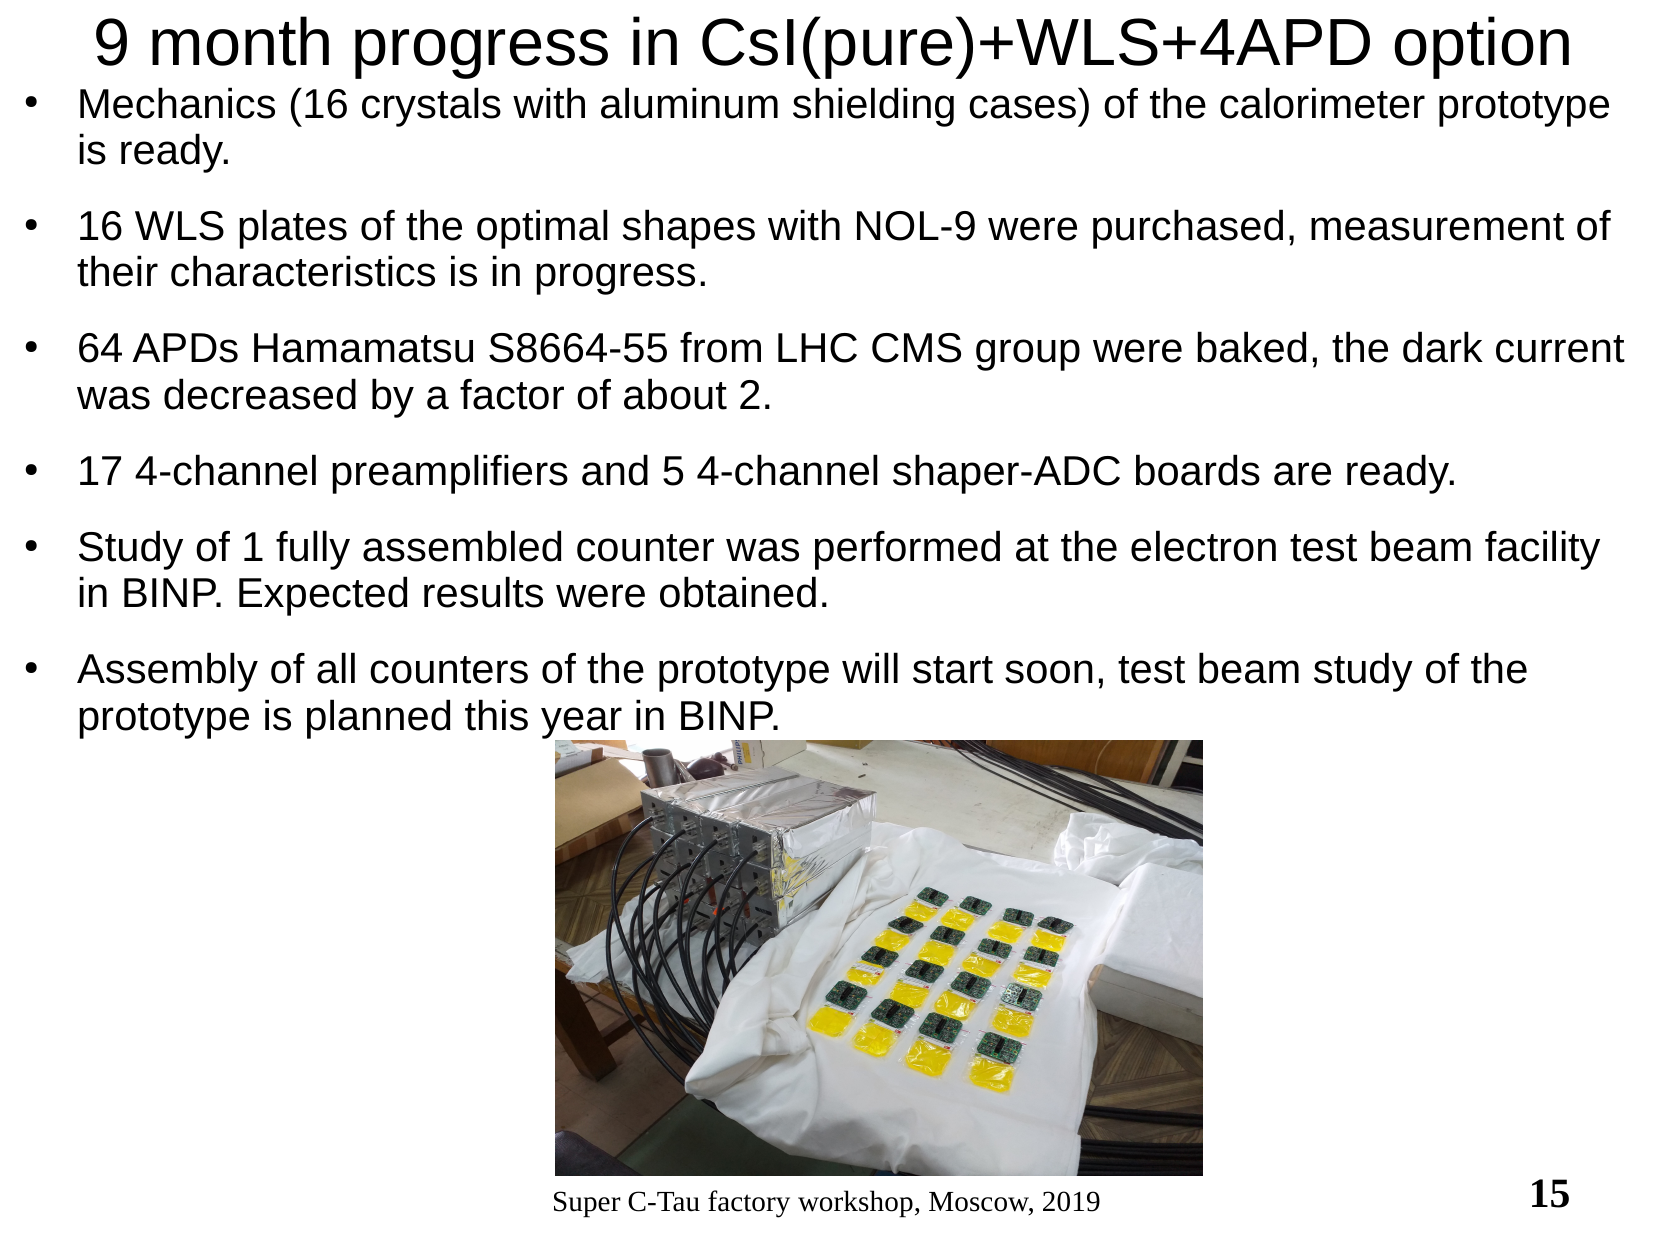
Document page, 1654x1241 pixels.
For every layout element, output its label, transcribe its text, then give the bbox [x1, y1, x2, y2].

picture [555, 740, 1203, 1176]
title 9 month progress in CsI(pure)+WLS+4APD option [15, 5, 1654, 80]
list Mechanics (16 crystals with aluminum shielding cases) of the calorimeter prototype is ready. 16 WLS plates of the optimal shapes with NOL-9 were purchased, measurement of their characteristics is in progress. 64 APDs Hamamatsu S8664-55 from LHC CMS group were baked, the dark current was decreased by a factor of about 2. 17 4-channel preamplifiers and 5 4-channel shaper-ADC boards are ready. Study of 1 fully assembled counter was performed at the electron test beam facility in BINP. Expected results were obtained. Assembly of all counters of the prototype will start soon, test beam study of the prototype is planned this year in BINP. [6, 80, 1645, 741]
